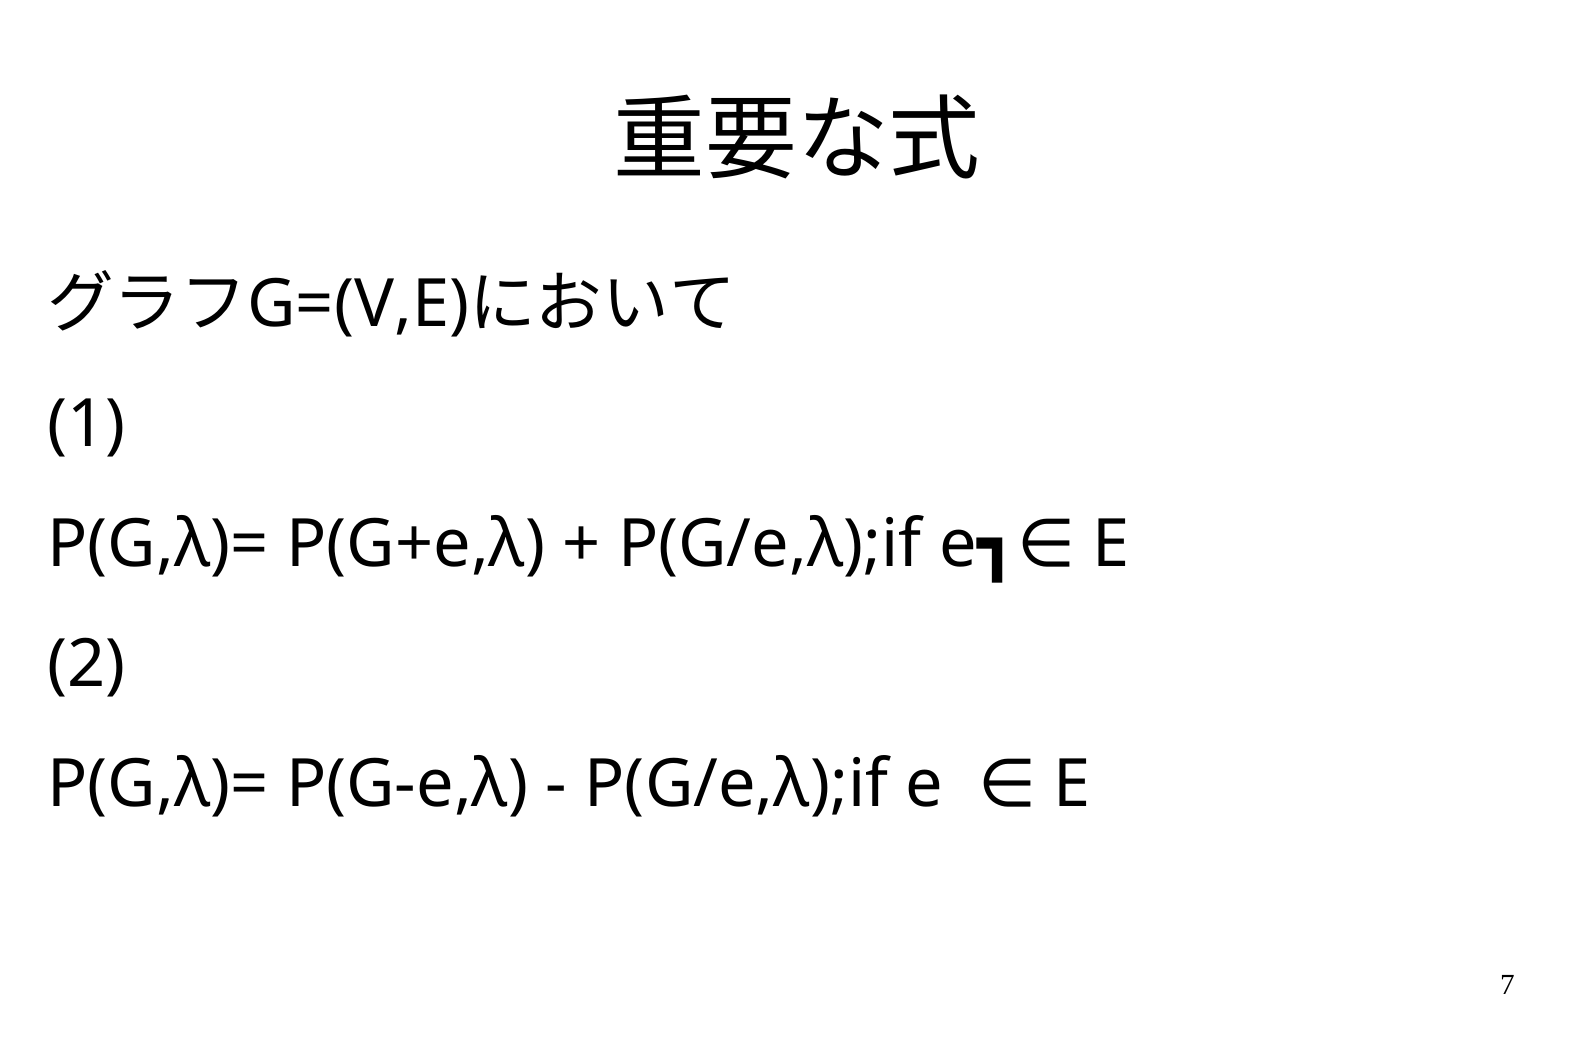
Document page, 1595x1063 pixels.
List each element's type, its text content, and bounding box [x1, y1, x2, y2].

list グラフG=(V,E)において (1) P(G,λ)= P(G+e,λ) + P(G/e,λ);if e┓∈ E (2) P(G,λ)= P(G-e,λ) - P(G/e,λ);if e ∈ E [29, 248, 1565, 936]
title 重要な式 [79, 49, 1515, 213]
